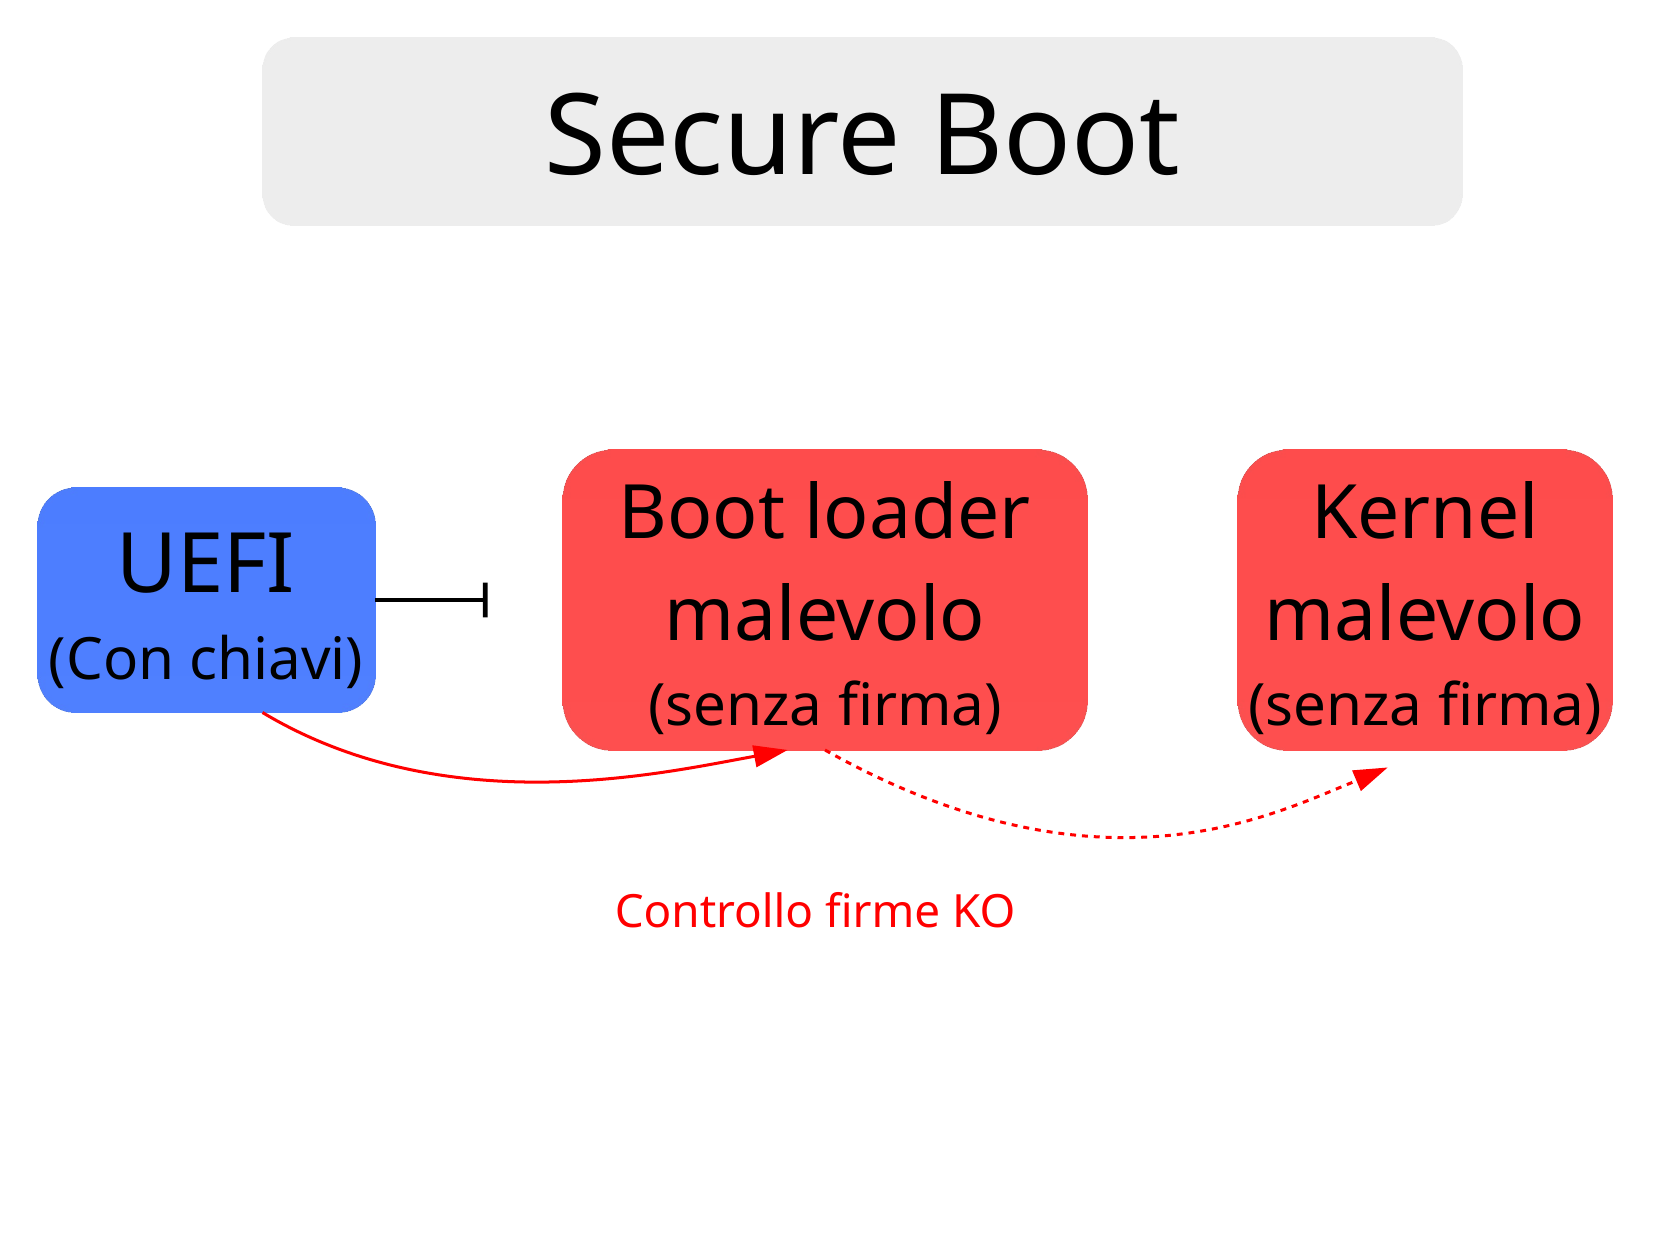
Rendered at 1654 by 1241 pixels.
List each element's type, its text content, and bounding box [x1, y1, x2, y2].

text_box Boot loader malevolo (senza firma) [583, 449, 1067, 462]
text_box Kernel malevolo (senza firma) [1260, 449, 1592, 462]
text_box UEFI (Con chiavi) [56, 487, 356, 496]
text_box Secure Boot [280, 37, 1444, 45]
